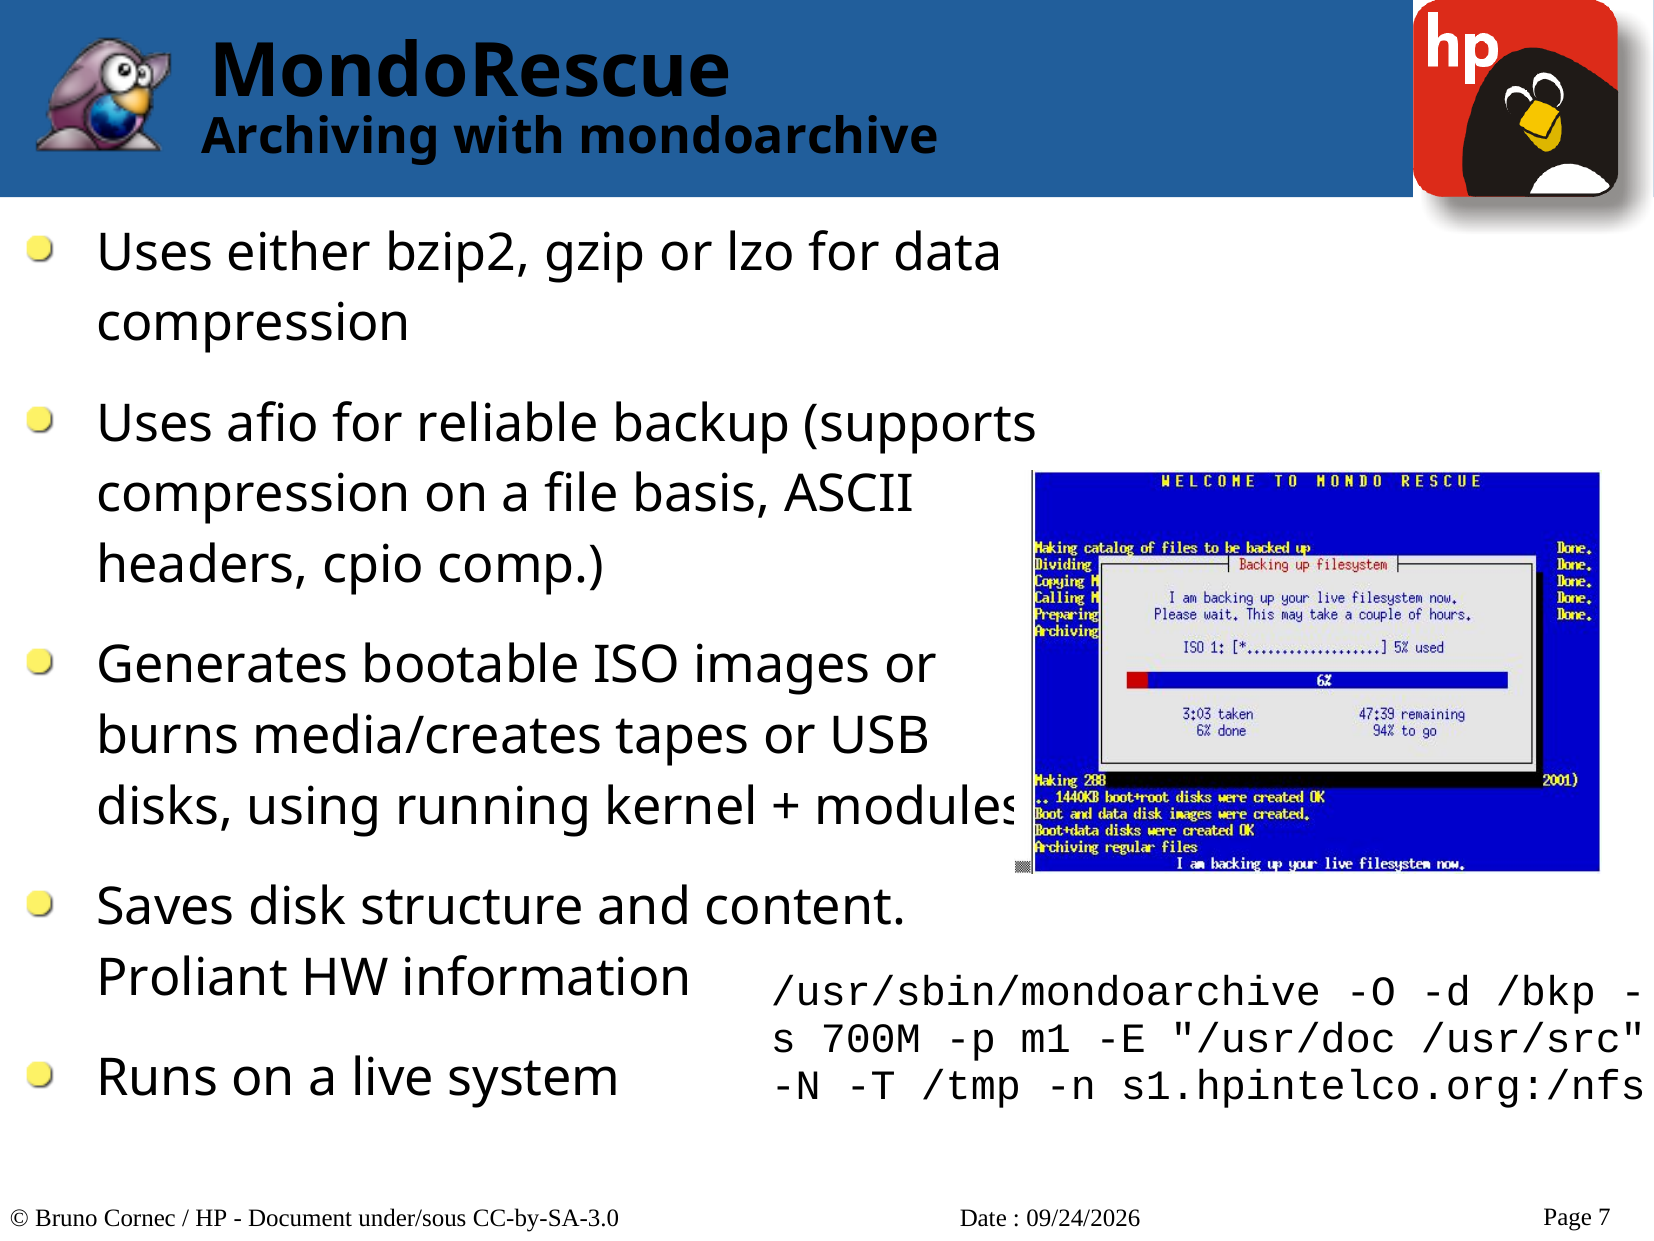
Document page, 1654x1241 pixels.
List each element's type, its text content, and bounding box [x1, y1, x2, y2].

list Uses either bzip2, gzip or lzo for data compression Uses afio for reliable backup (supports compression on a file basis, ASCII headers, cpio comp.) Generates bootable ISO images or burns media/creates tapes or USB disks, using running kernel + modules Saves disk structure and content. Proliant HW information Runs on a live system [13, 214, 1077, 1187]
text_box /usr/sbin/mondoarchive -O -d /bkp -s 700M -p m1 -E "/usr/doc /usr/src" -N -T /tmp -n s1.hpintelco.org:/nfs [770, 970, 1654, 1170]
picture [1014, 470, 1602, 874]
picture [1413, 0, 1654, 235]
title Archiving with mondoarchive [201, 32, 1190, 241]
picture [0, 0, 211, 199]
